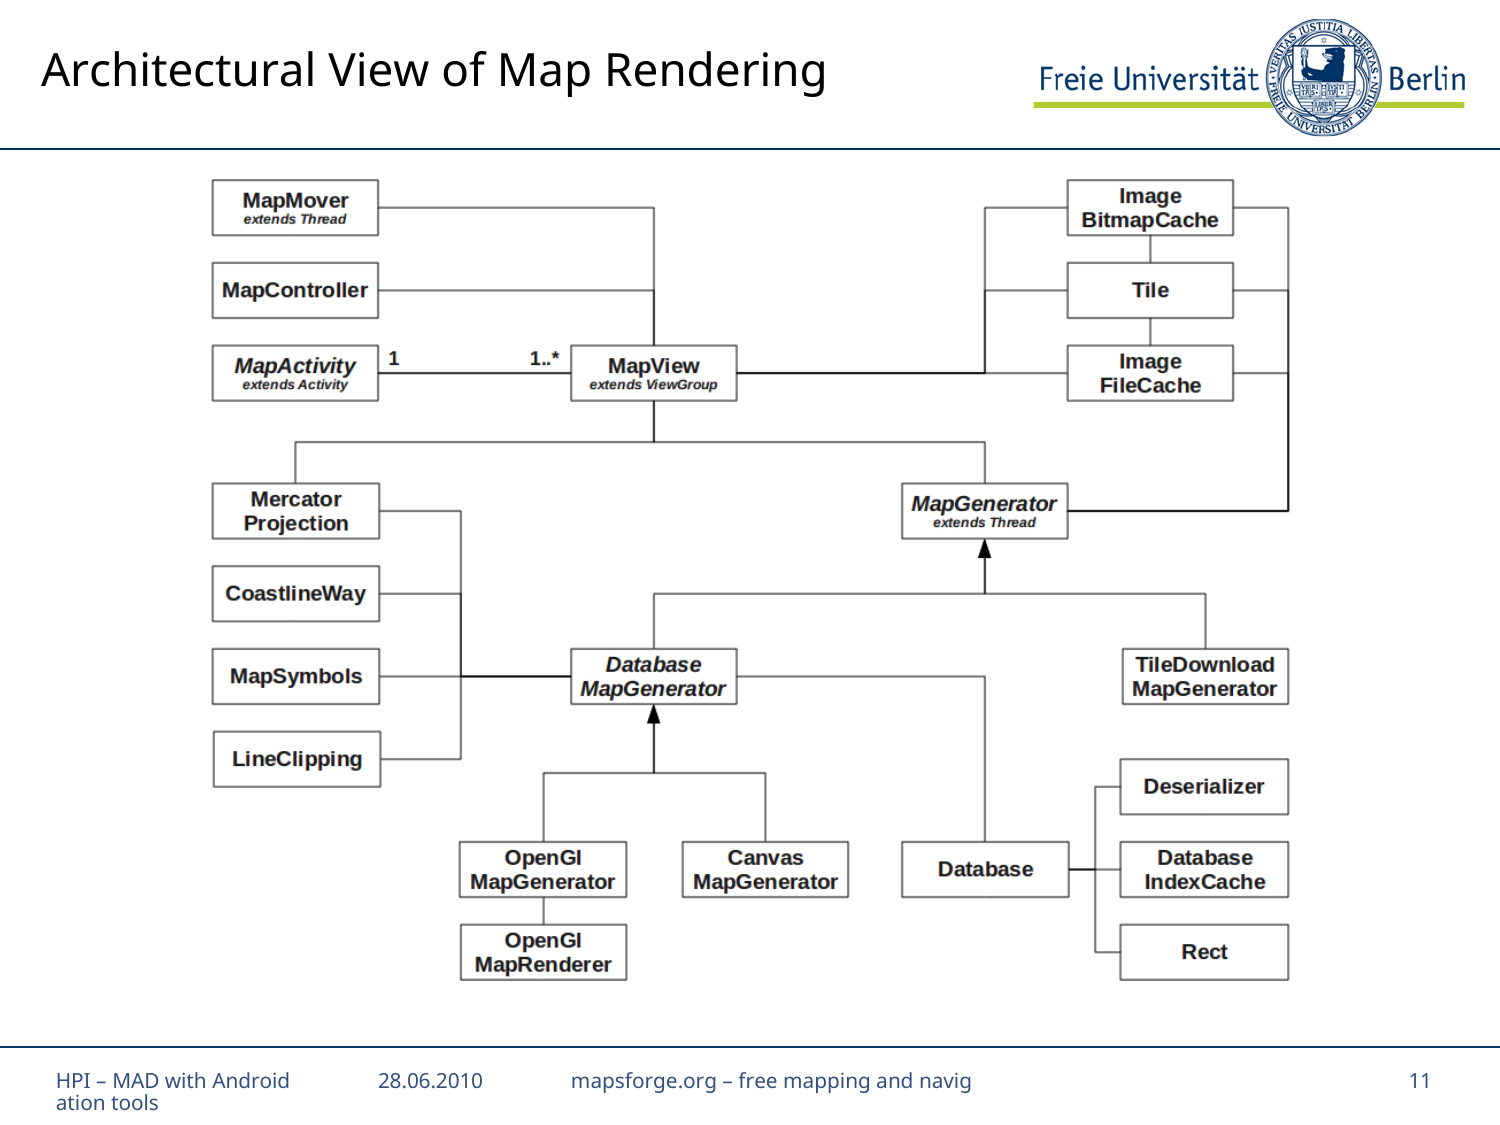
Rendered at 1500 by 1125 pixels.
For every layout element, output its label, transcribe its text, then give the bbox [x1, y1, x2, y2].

picture [61, 179, 1440, 981]
picture [1033, 19, 1470, 137]
title Architectural View of Map Rendering [41, 0, 1016, 138]
